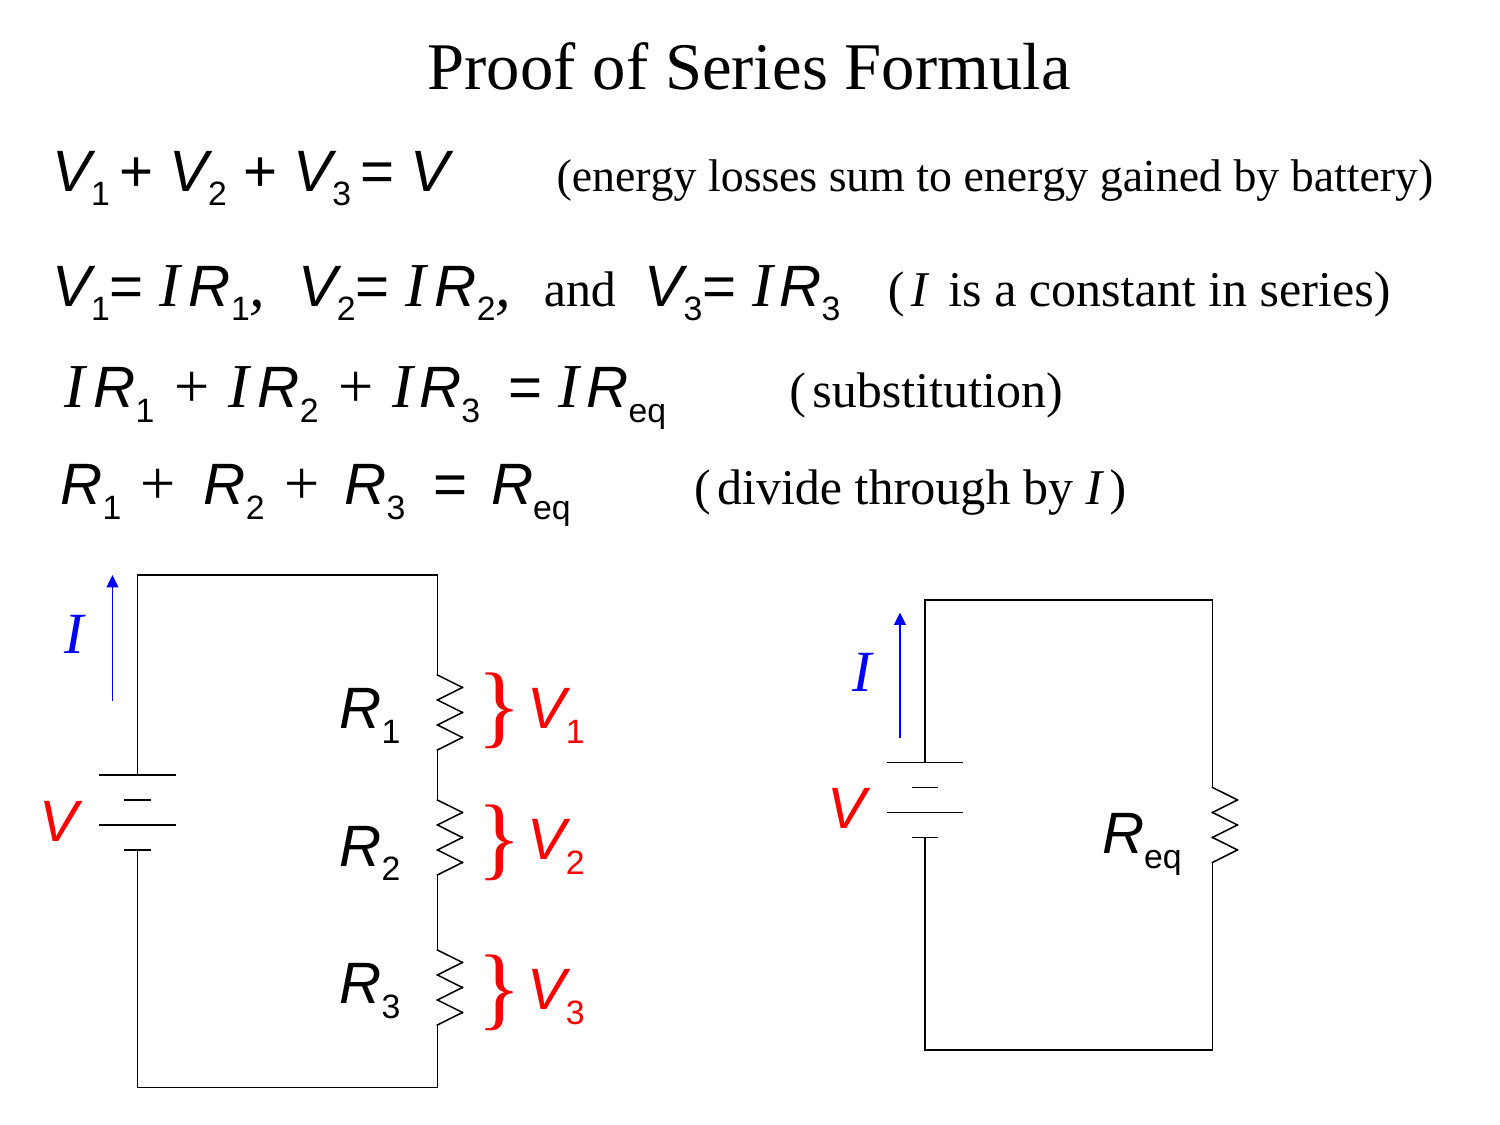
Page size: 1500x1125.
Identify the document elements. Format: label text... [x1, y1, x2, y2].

text_box Req [1087, 787, 1263, 883]
text_box V3 [512, 943, 651, 1039]
text_box V [812, 762, 901, 848]
text_box I R1 + I R2 + I R3 = I Req ( substitution) [49, 337, 1488, 437]
text_box V1 + V2 + V3 = V (energy losses sum to energy gained by battery) V1= I R1, V2= I R2, and V3= I R3 ( I is a constant in series) [37, 125, 1476, 396]
text_box I [50, 587, 113, 673]
text_box R3 [442, 990, 462, 1010]
text_box V1 [512, 662, 651, 758]
text_box R3 [324, 937, 462, 1033]
text_box I [837, 624, 901, 711]
text_box R1 [324, 662, 462, 758]
text_box R1 + R2 + R3 = Req ( divide through by I ) [37, 434, 1476, 535]
text_box R1 [442, 715, 462, 735]
text_box R1 [442, 690, 462, 710]
text_box R3 [442, 965, 462, 985]
text_box } [462, 768, 516, 895]
text_box } [462, 918, 516, 1045]
text_box V [24, 774, 113, 861]
text_box R2 [324, 800, 501, 896]
text_box V2 [512, 793, 651, 889]
text_box } [462, 637, 516, 763]
title Proof of Series Formula [112, 12, 1388, 113]
